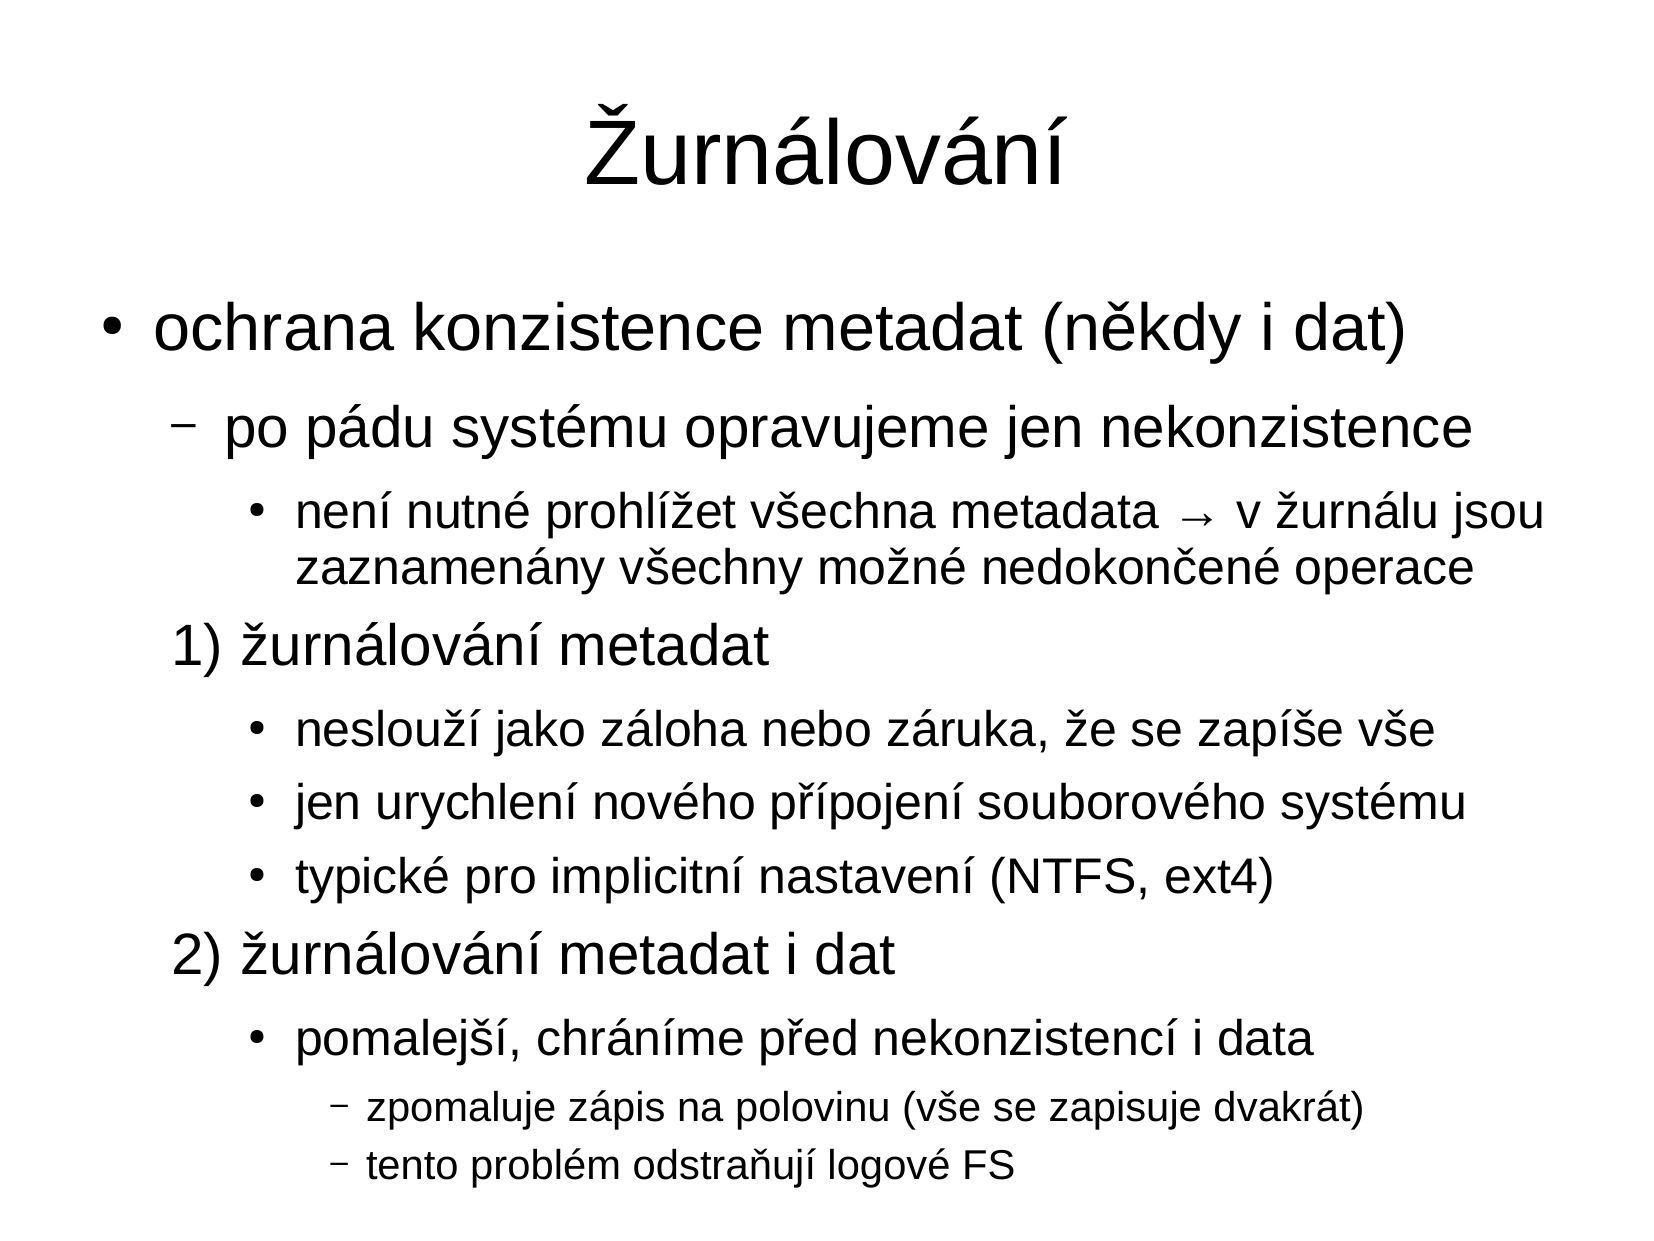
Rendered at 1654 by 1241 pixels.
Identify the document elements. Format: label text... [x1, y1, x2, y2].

list ochrana konzistence metadat (někdy i dat) po pádu systému opravujeme jen nekonzistence není nutné prohlížet všechna metadata → v žurnálu jsou zaznamenány všechny možné nedokončené operace žurnálování metadat neslouží jako záloha nebo záruka, že se zapíše vše jen urychlení nového přípojení souborového systému typické pro implicitní nastavení (NTFS, ext4) žurnálování metadat i dat pomalejší, chráníme před nekonzistencí i data zpomaluje zápis na polovinu (vše se zapisuje dvakrát) tento problém odstraňují logové FS [82, 290, 1571, 1217]
title Žurnálování [82, 56, 1571, 250]
